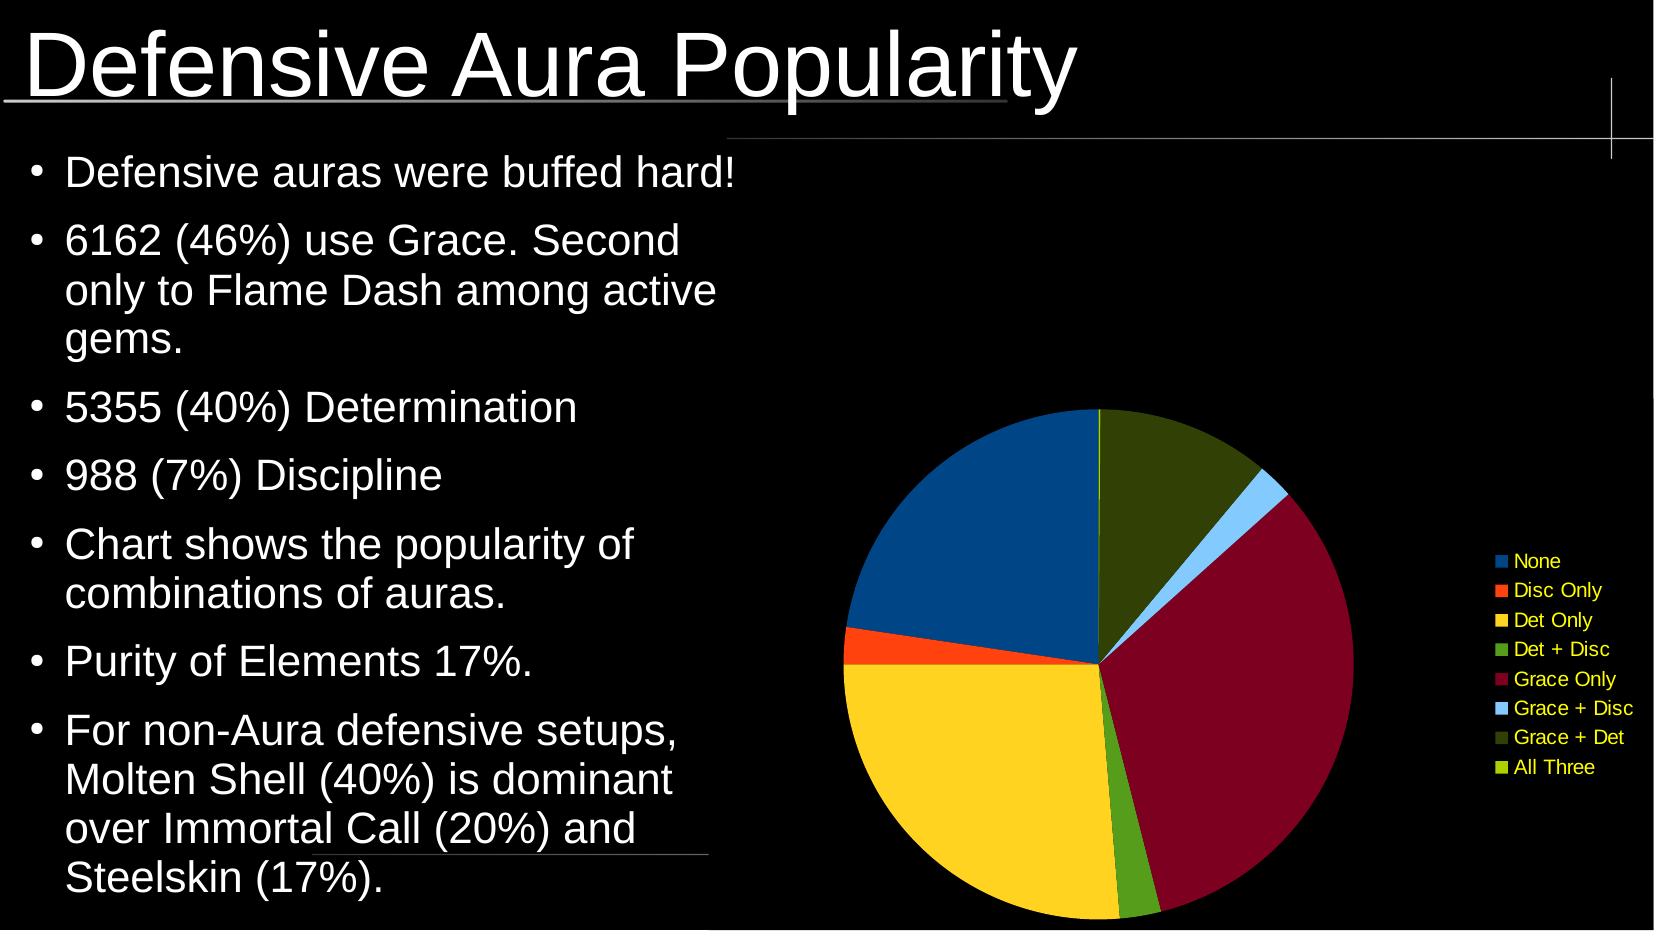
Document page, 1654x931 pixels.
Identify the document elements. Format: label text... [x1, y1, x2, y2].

title Defensive Aura Popularity [23, 11, 1589, 119]
chart [708, 398, 1654, 931]
list Defensive auras were buffed hard! 6162 (46%) use Grace. Second only to Flame Dash among active gems. 5355 (40%) Determination 988 (7%) Discipline Chart shows the popularity of combinations of auras. Purity of Elements 17%. For non-Aura defensive setups, Molten Shell (40%) is dominant over Immortal Call (20%) and Steelskin (17%). [17, 147, 739, 916]
